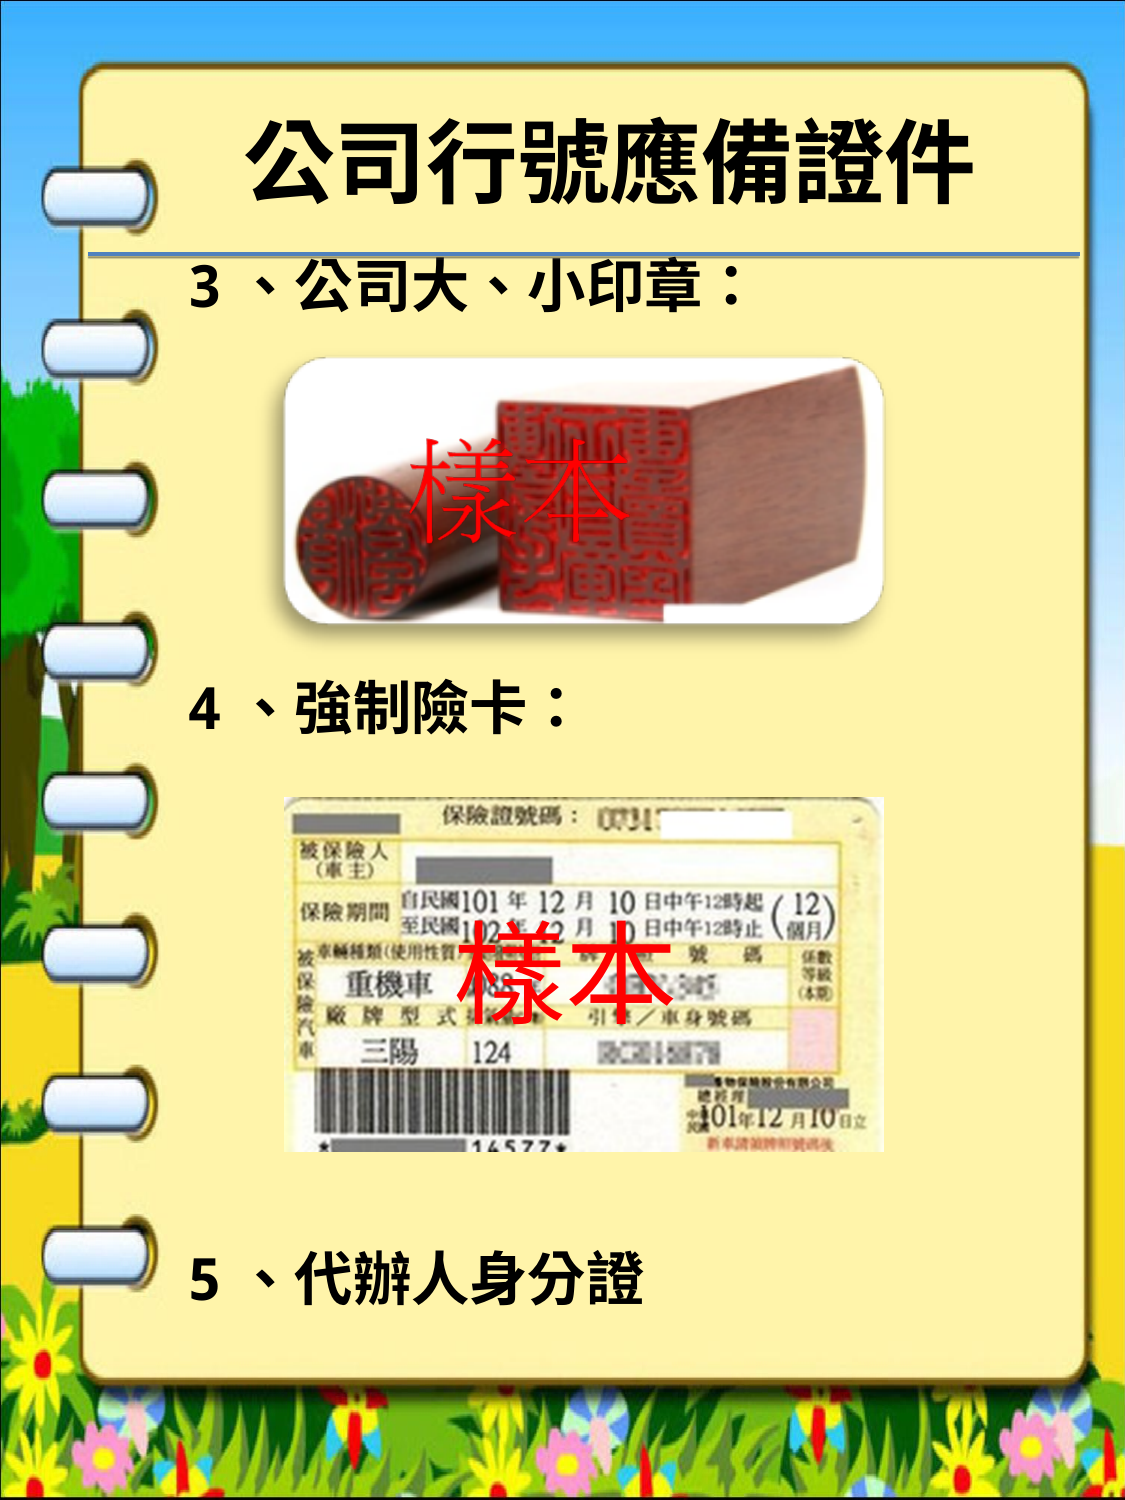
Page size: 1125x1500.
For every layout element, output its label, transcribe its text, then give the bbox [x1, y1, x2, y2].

text_box 樣本 [438, 895, 711, 1048]
subtitle 3、公司大、小印章： 4、強制險卡： 5、代辦人身分證 [172, 242, 1083, 1377]
picture [0, 0, 1125, 1500]
title 公司行號應備證件 [214, 88, 1006, 231]
